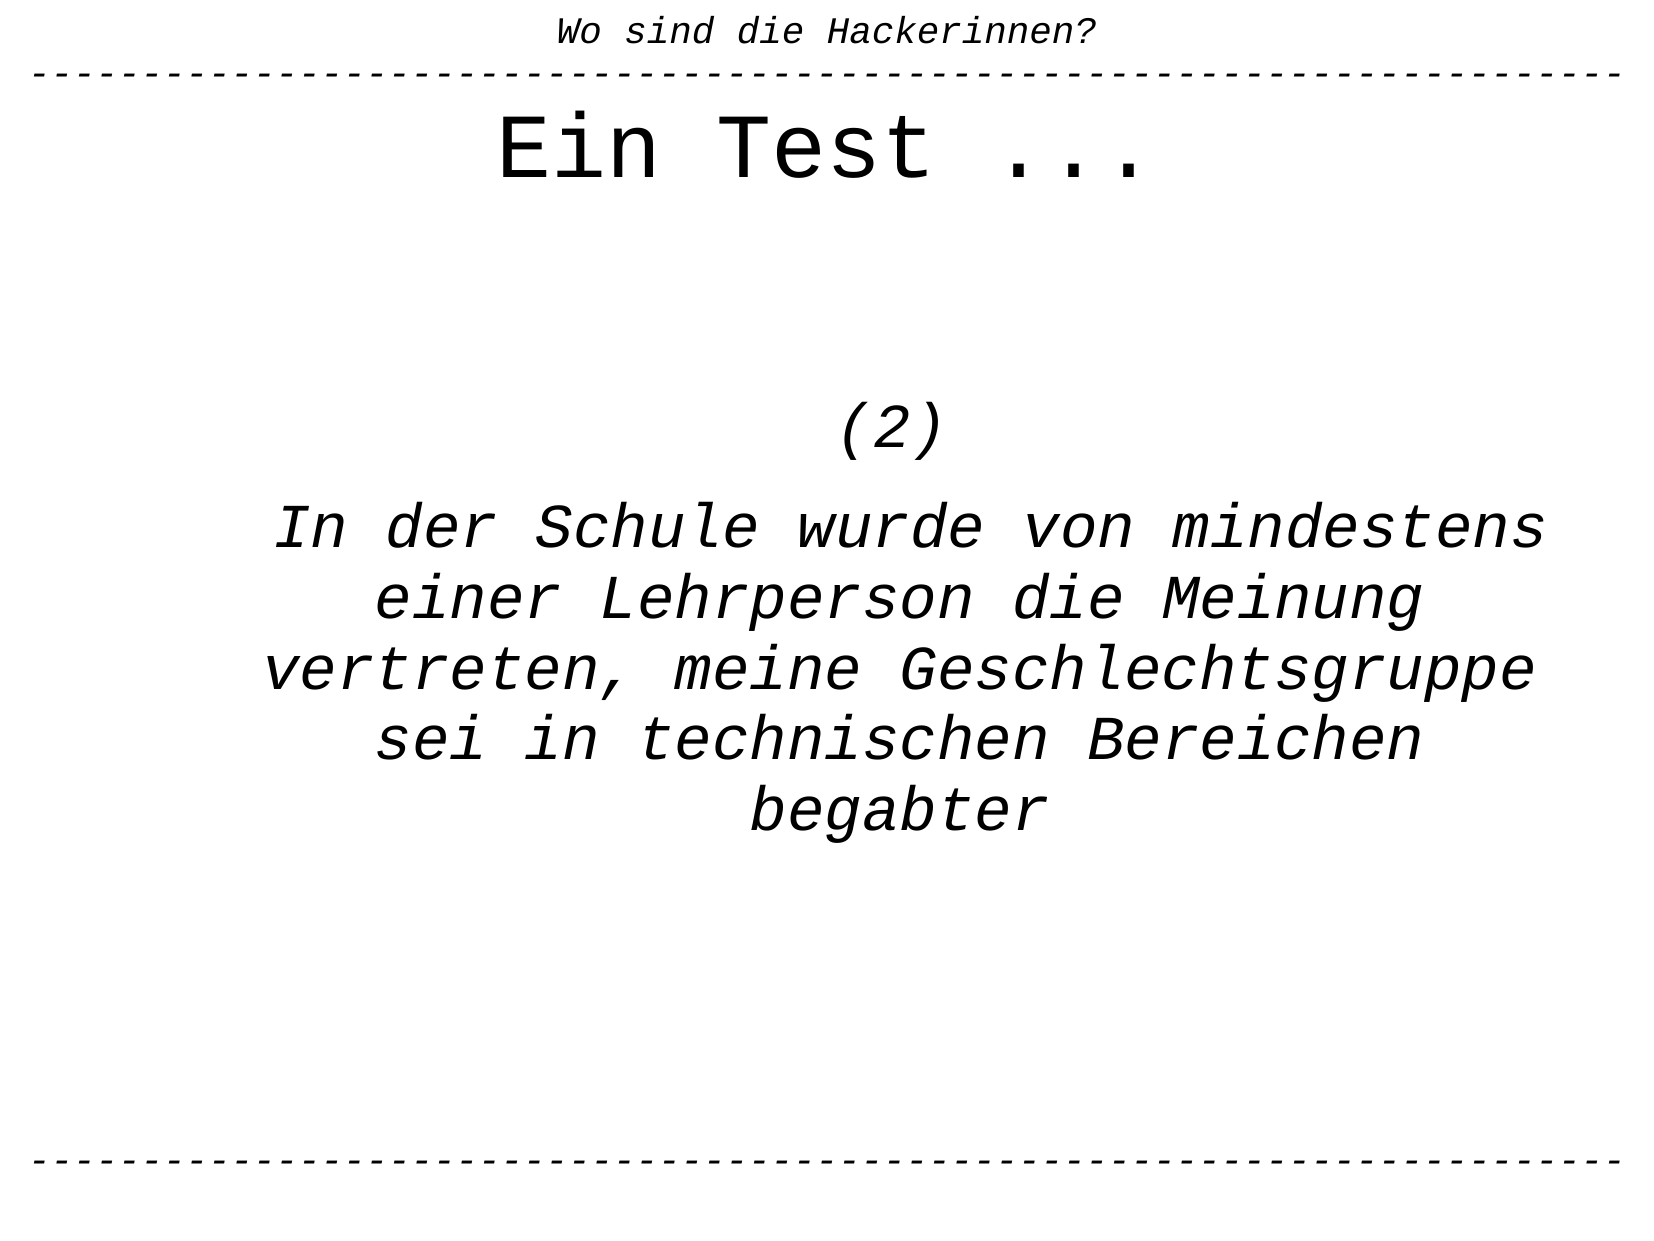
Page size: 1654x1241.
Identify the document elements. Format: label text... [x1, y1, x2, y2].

title ----------------------------------------------------------------------- [0, 1098, 1654, 1184]
list (2) In der Schule wurde von mindestens einer Lehrperson die Meinung vertreten, meine Geschlechtsgruppe sei in technischen Bereichen begabter [82, 290, 1571, 1098]
title Wo sind die Hackerinnen? ----------------------------------------------------------------------- [0, 12, 1654, 98]
title Ein Test ... [82, 98, 1571, 257]
